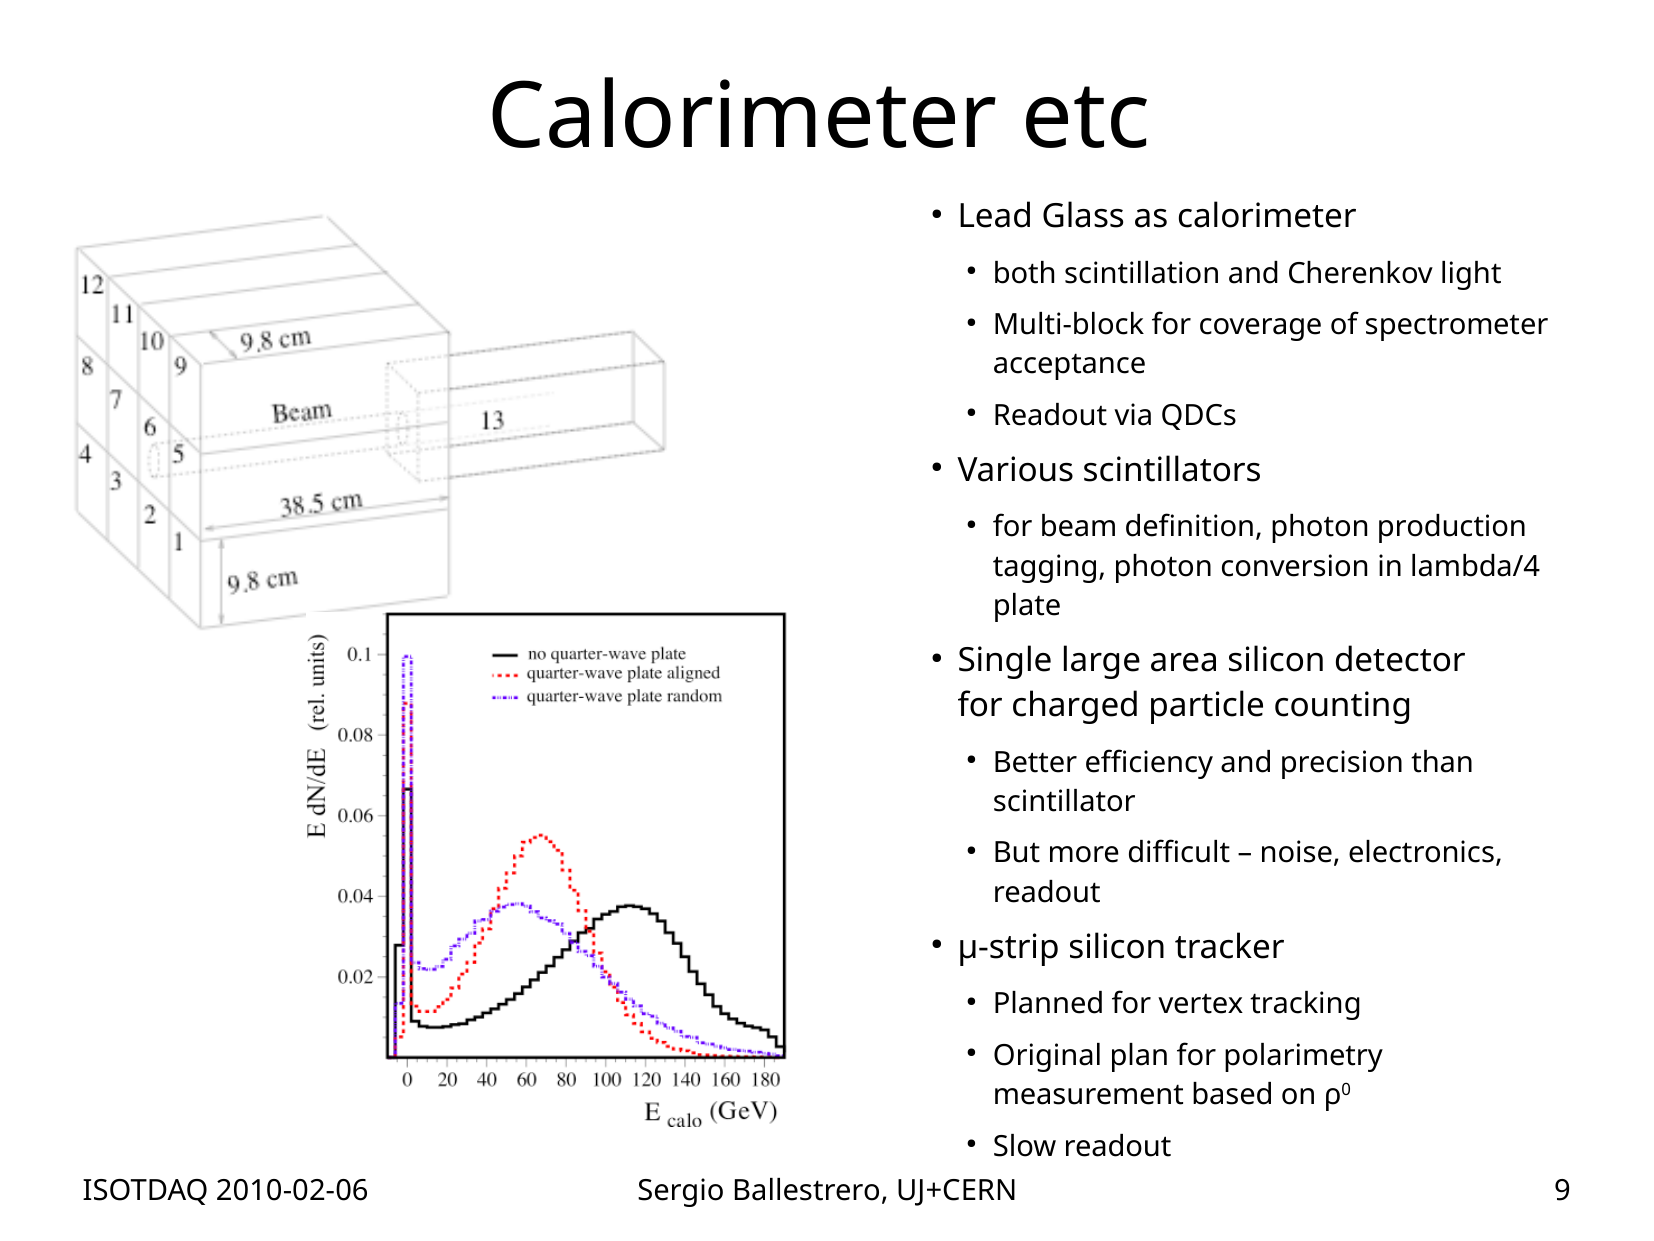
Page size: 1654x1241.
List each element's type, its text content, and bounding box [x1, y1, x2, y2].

list Lead Glass as calorimeter both scintillation and Cherenkov light Multi-block for coverage of spectrometer acceptance Readout via QDCs Various scintillators for beam definition, photon production tagging, photon conversion in lambda/4 plate Single large area silicon detector for charged particle counting Better efficiency and precision than scintillator But more difficult – noise, electronics, readout µ-strip silicon tracker Planned for vertex tracking Original plan for polarimetry measurement based on ρ0 Slow readout [922, 192, 1557, 1166]
title Calorimeter etc [75, 37, 1564, 188]
picture [33, 198, 830, 1127]
